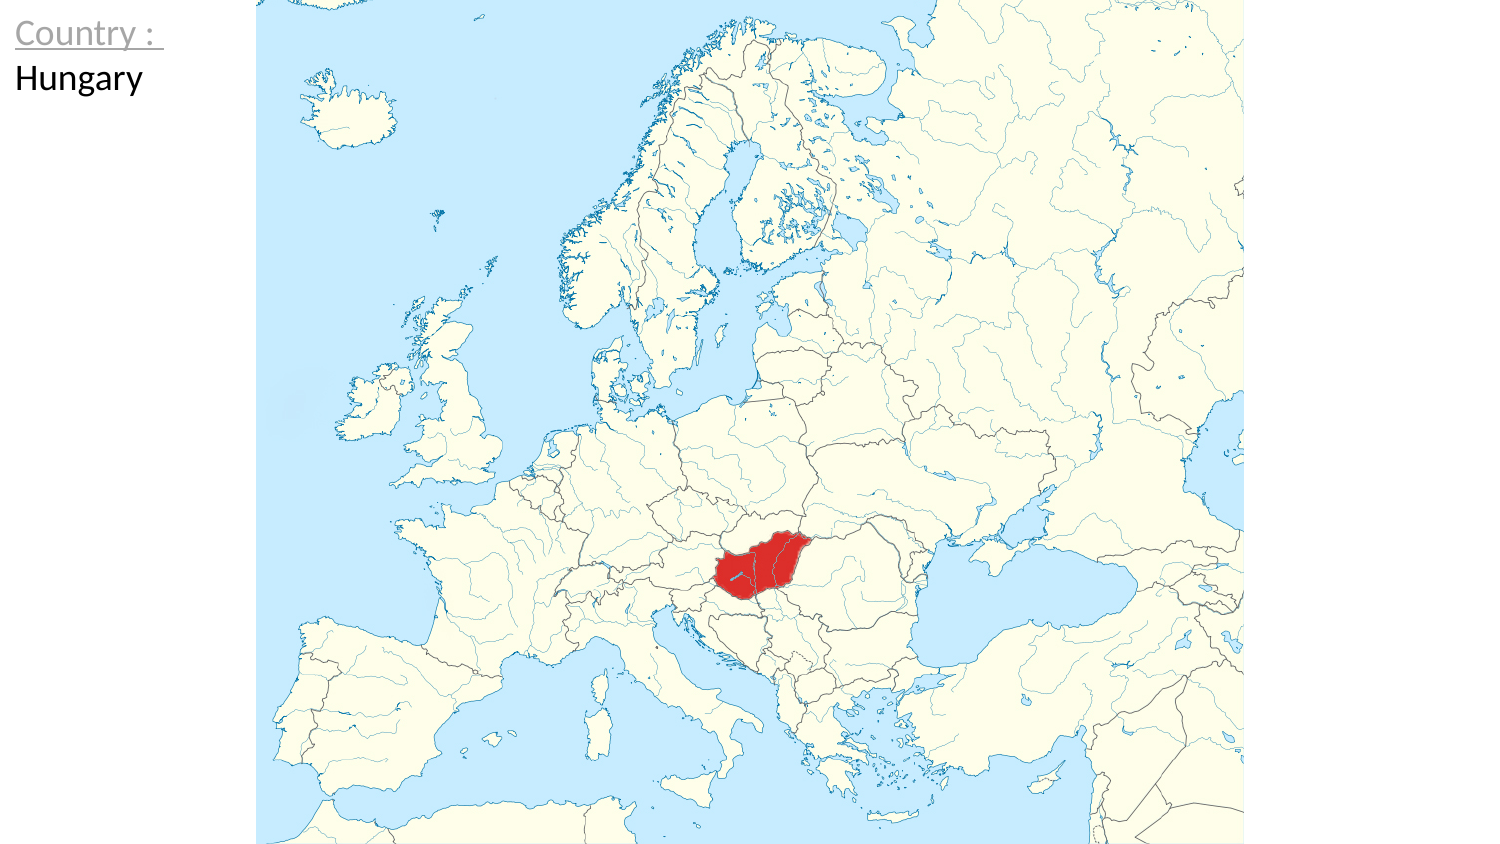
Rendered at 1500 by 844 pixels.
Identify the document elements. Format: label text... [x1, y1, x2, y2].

text_box Country : Hungary [0, 0, 256, 295]
picture [256, 0, 1244, 844]
